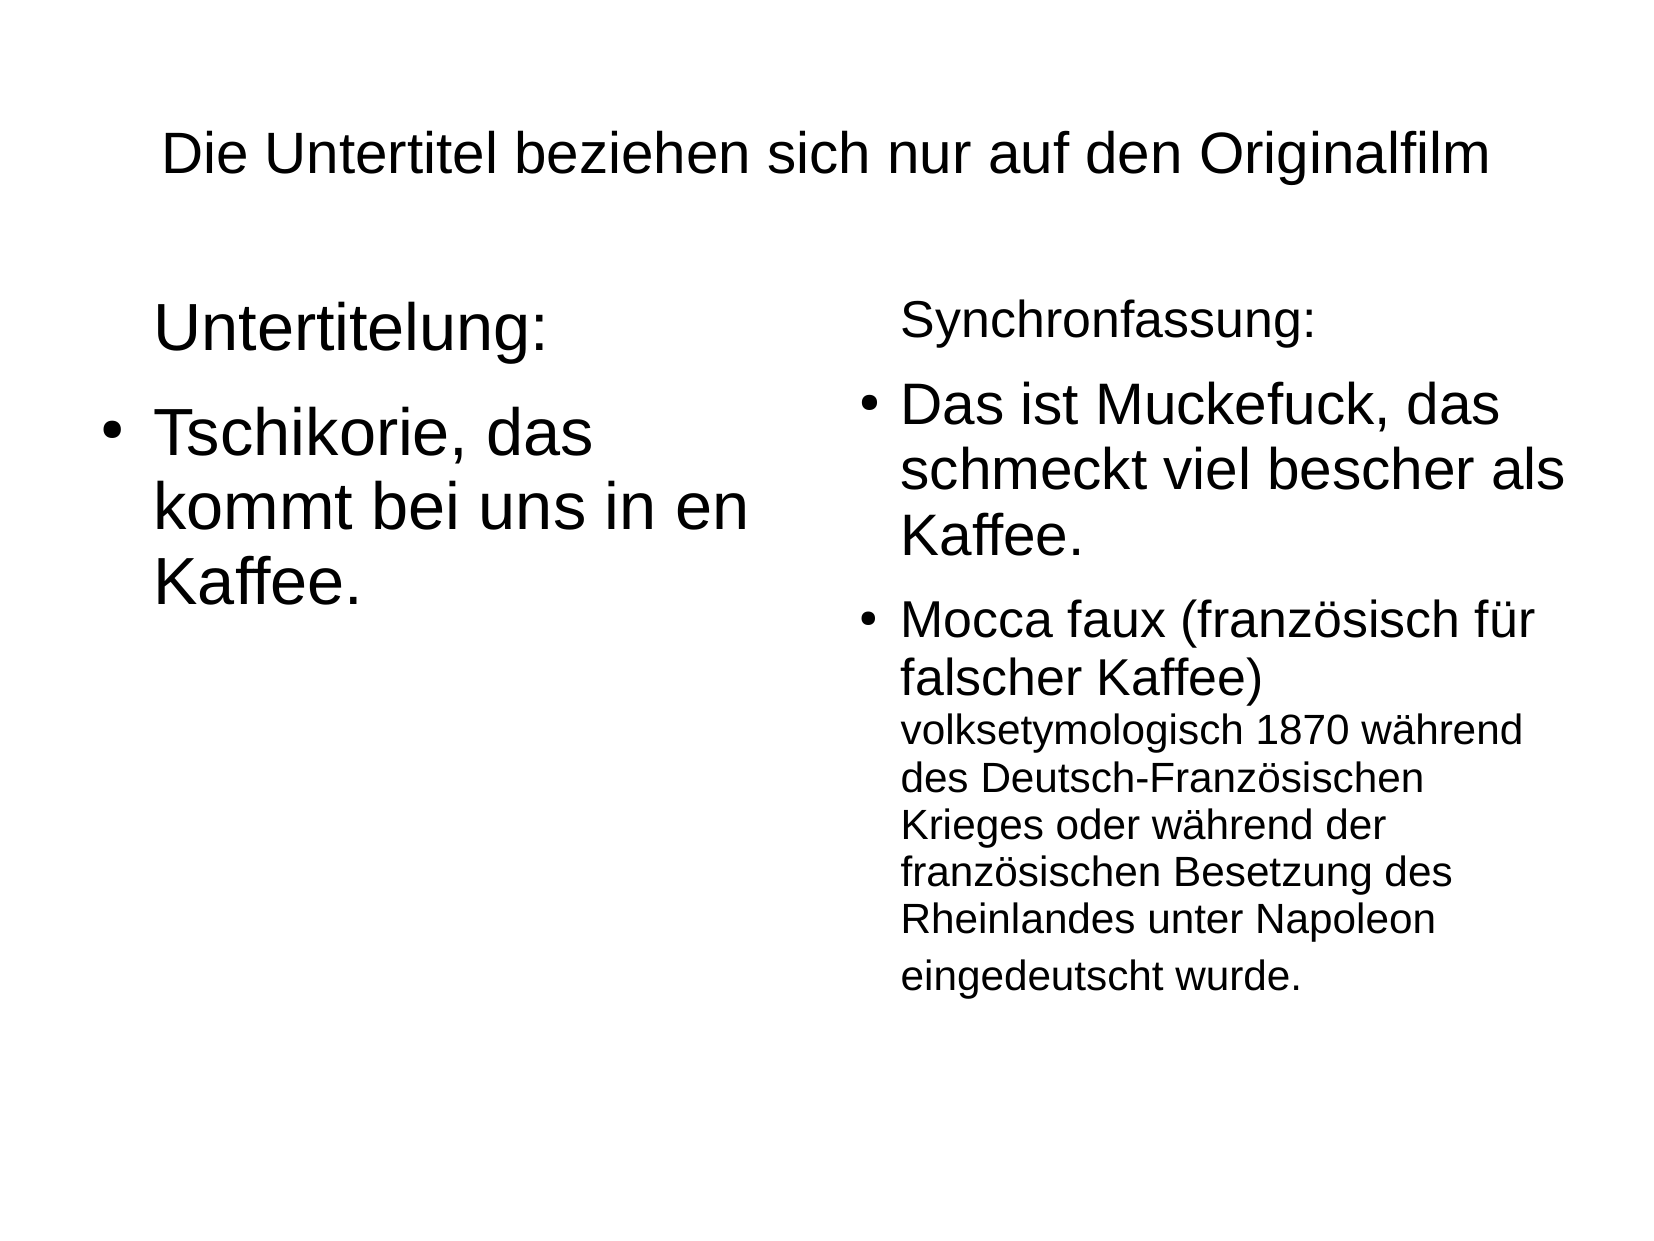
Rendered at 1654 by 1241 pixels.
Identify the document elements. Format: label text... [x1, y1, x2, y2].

list Synchronfassung: Das ist Muckefuck, das schmeckt viel bescher als Kaffee. Mocca faux (französisch für falscher Kaffee) volksetymologisch 1870 während des Deutsch-Französischen Krieges oder während der französischen Besetzung des Rheinlandes unter Napoleon eingedeutscht wurde. [845, 290, 1572, 1010]
list Untertitelung: Tschikorie, das kommt bei uns in en Kaffee. [82, 290, 809, 1010]
title Die Untertitel beziehen sich nur auf den Originalfilm [82, 49, 1571, 257]
